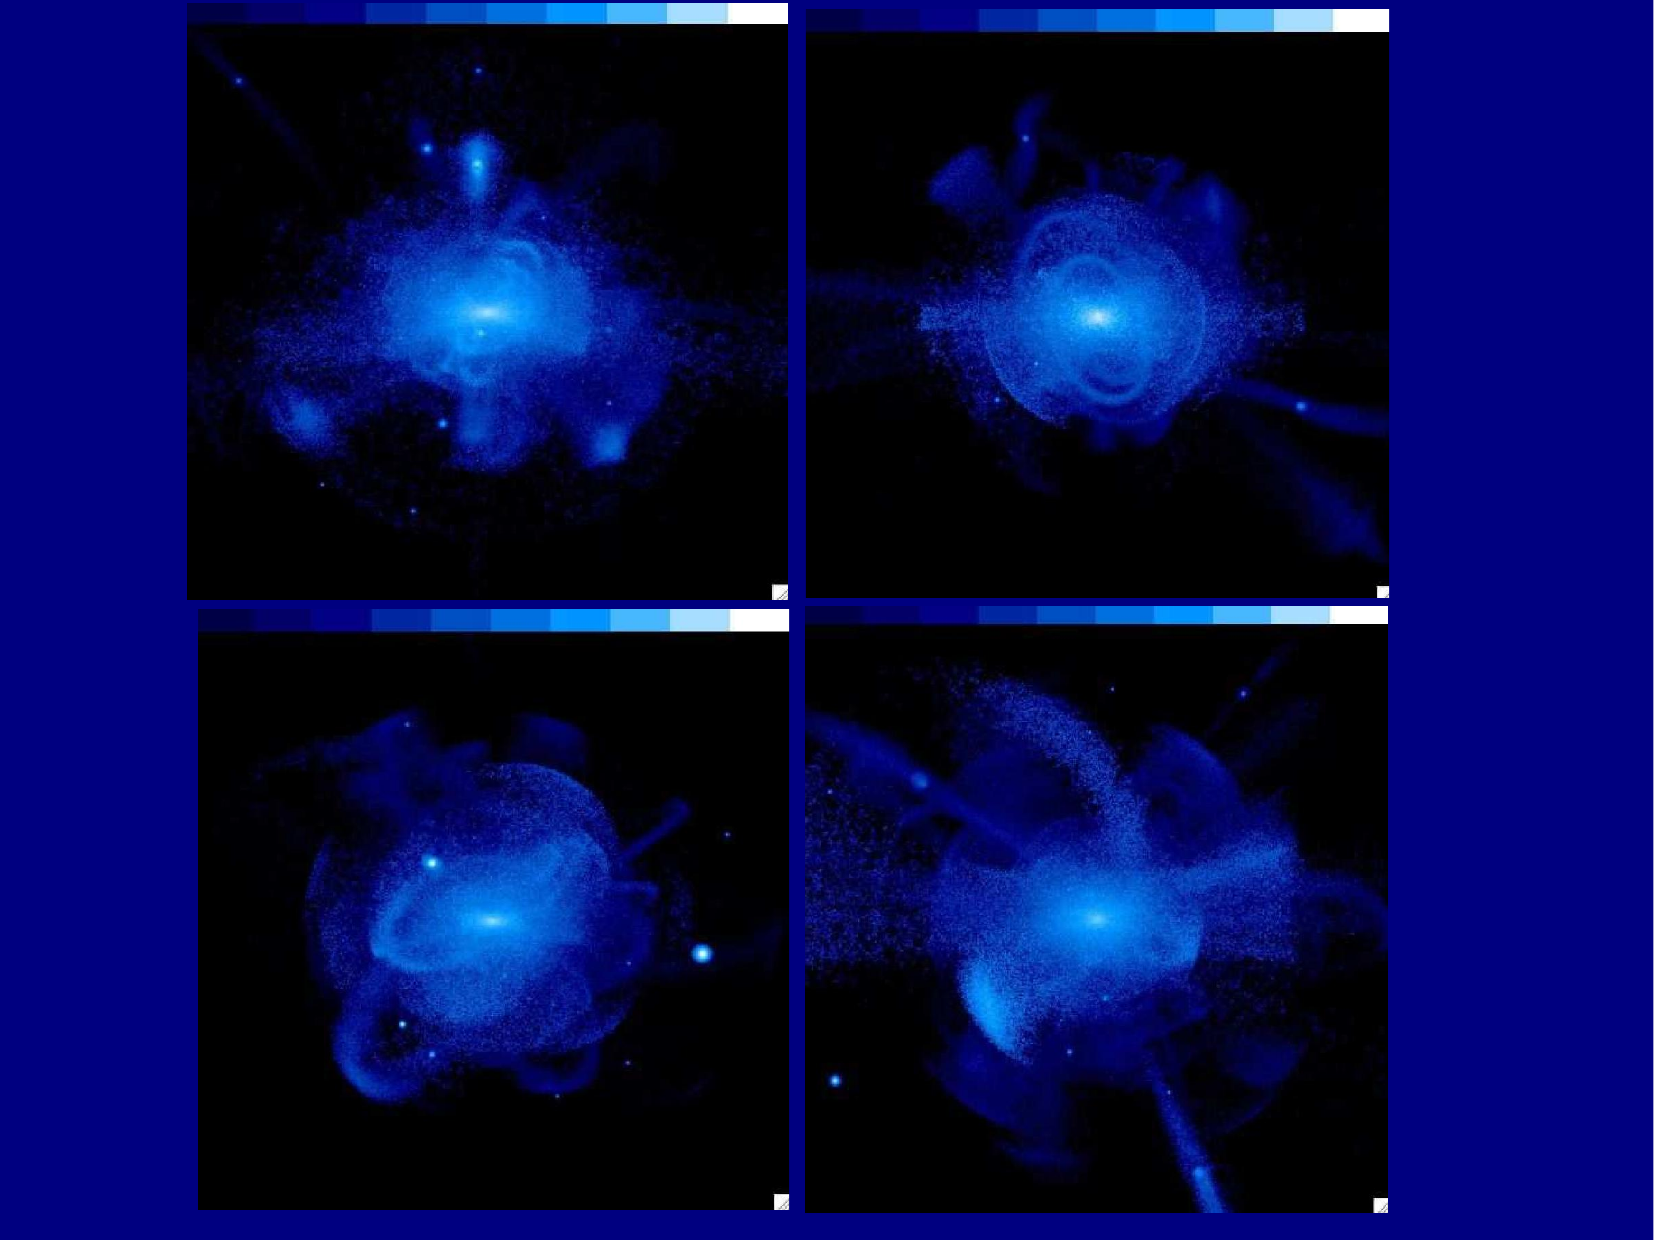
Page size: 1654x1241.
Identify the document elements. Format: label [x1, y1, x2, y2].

picture [805, 606, 1388, 1213]
picture [805, 9, 1390, 598]
picture [187, 3, 788, 601]
picture [198, 609, 790, 1210]
